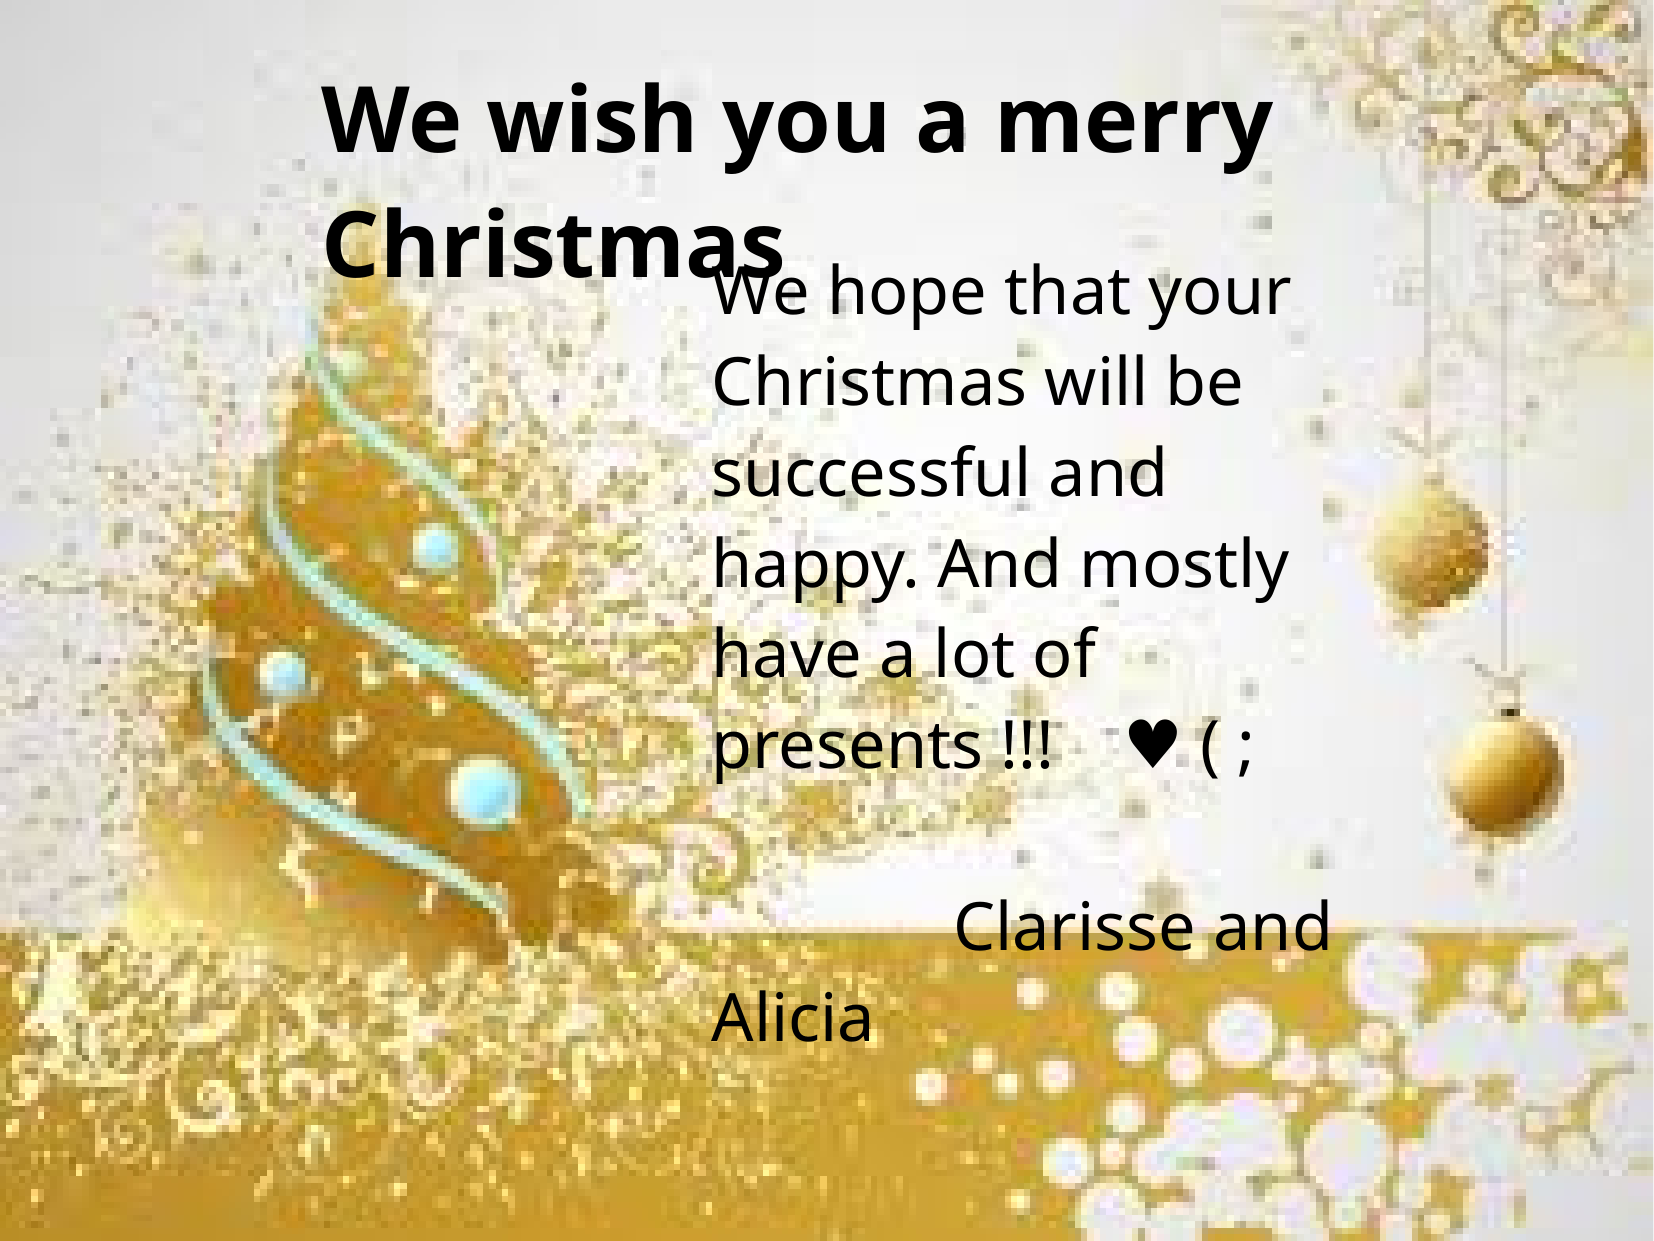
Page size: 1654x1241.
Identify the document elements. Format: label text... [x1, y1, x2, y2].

picture [0, 0, 1654, 1241]
text_box We hope that your Christmas will be successful and happy. And mostly have a lot of presents !!! ♥ ( ; Clarisse and Alicia [696, 236, 1359, 815]
text_box We wish you a merry Christmas [307, 47, 1394, 155]
